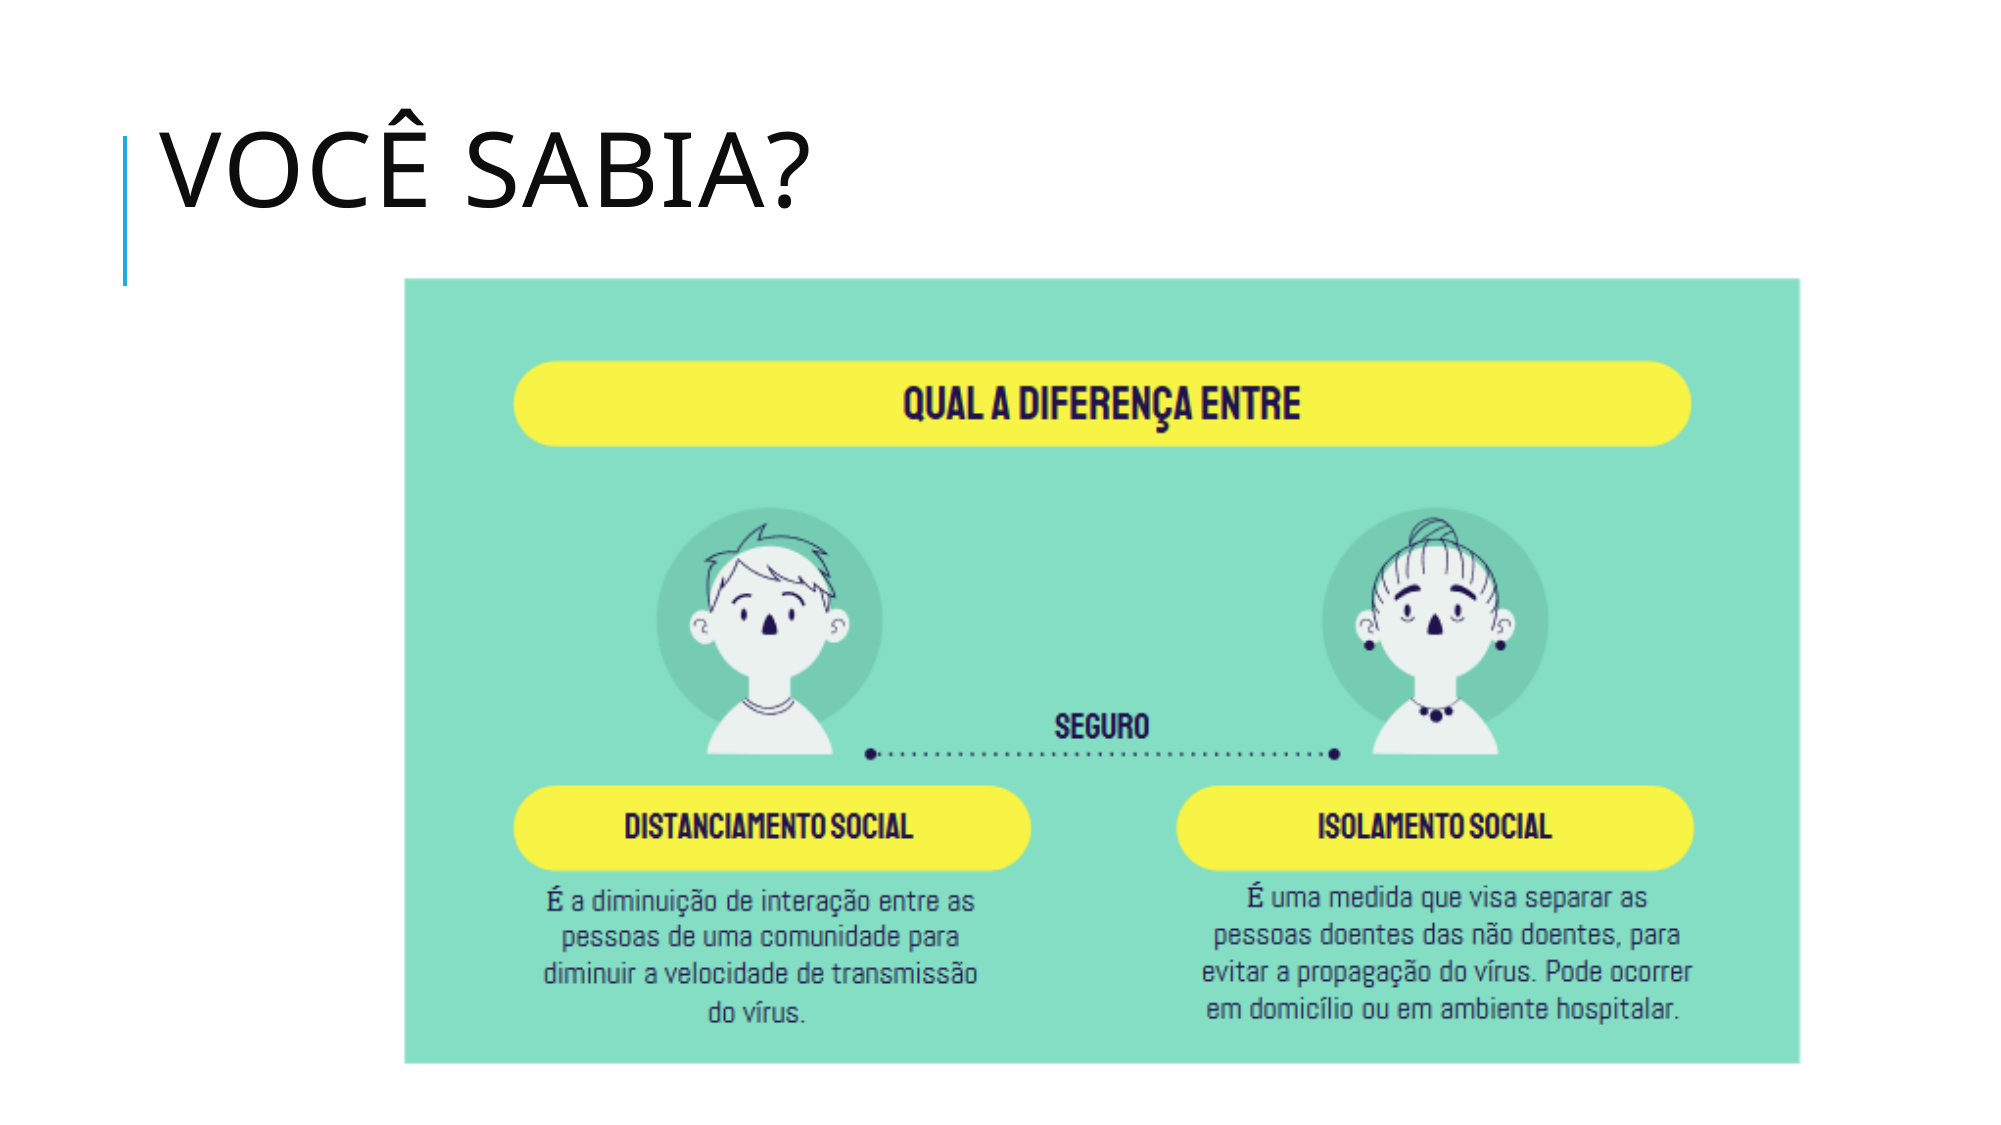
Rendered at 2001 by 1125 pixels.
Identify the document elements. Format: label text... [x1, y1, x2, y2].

title Você sabia? [144, 83, 1850, 273]
picture [395, 267, 1811, 1072]
